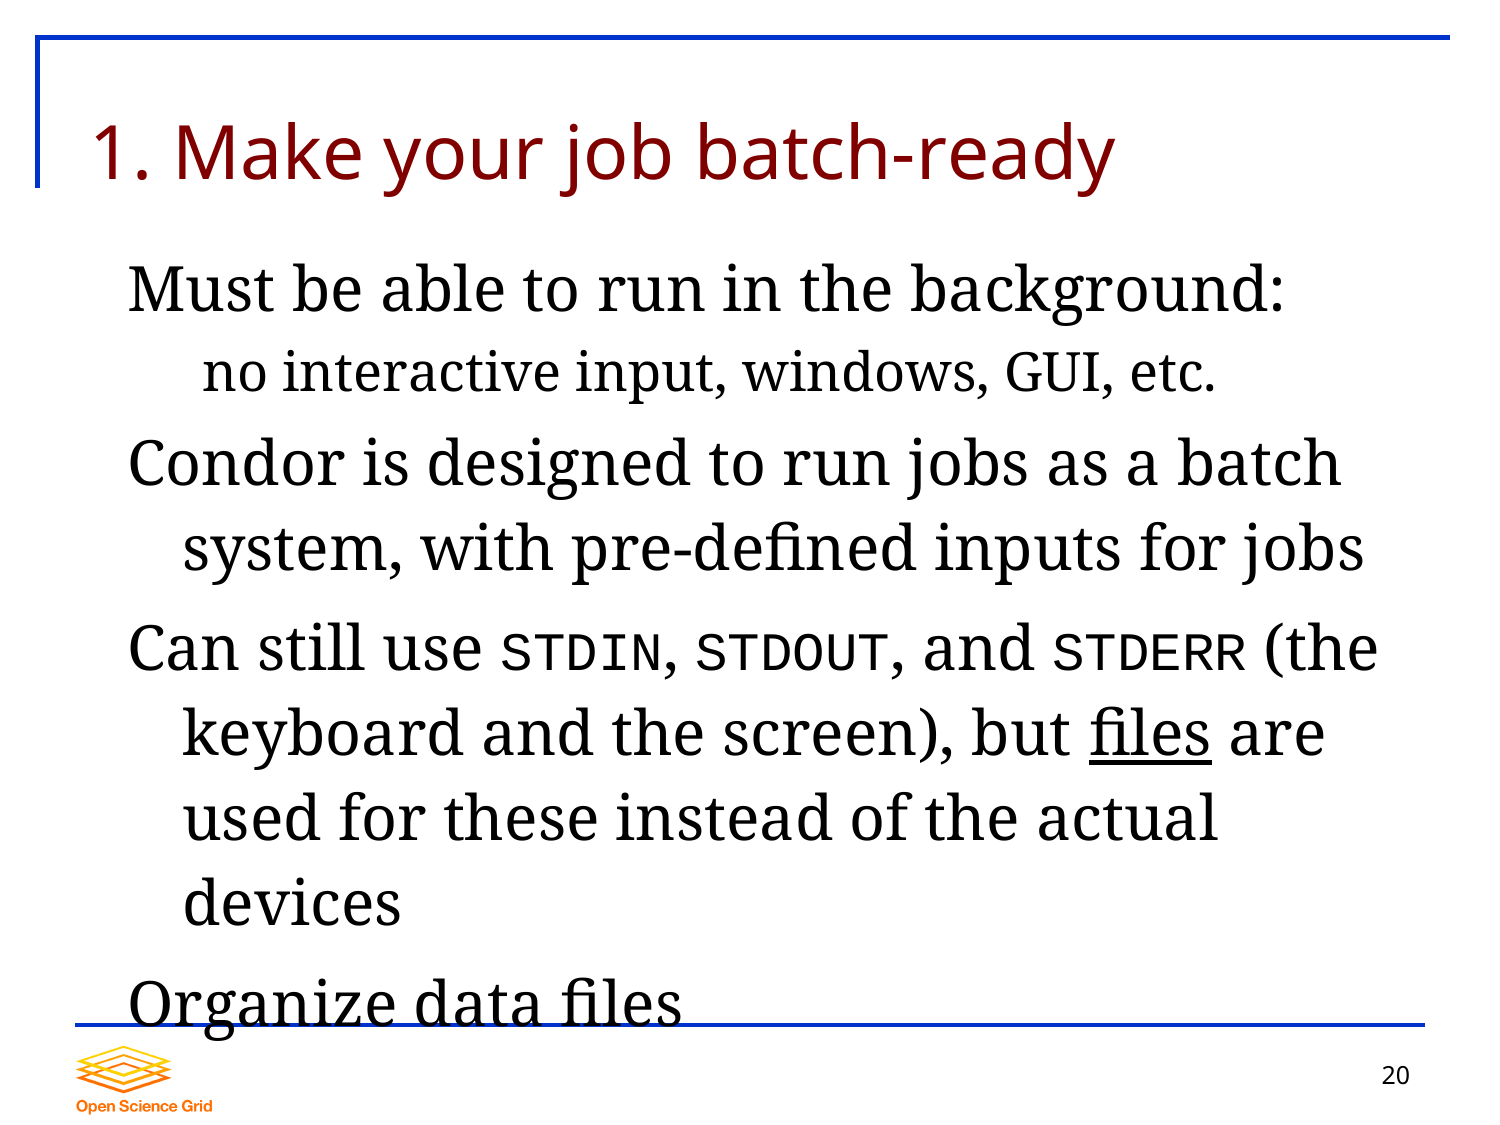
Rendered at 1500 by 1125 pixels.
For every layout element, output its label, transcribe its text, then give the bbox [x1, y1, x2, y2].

picture [62, 1032, 226, 1125]
title 1. Make your job batch-ready [74, 75, 1450, 226]
list Must be able to run in the background: no interactive input, windows, GUI, etc. Condor is designed to run jobs as a batch system, with pre-defined inputs for jobs Can still use STDIN, STDOUT, and STDERR (the keyboard and the screen), but files are used for these instead of the actual devices Organize data files [112, 237, 1438, 988]
picture [210, 1032, 226, 1038]
